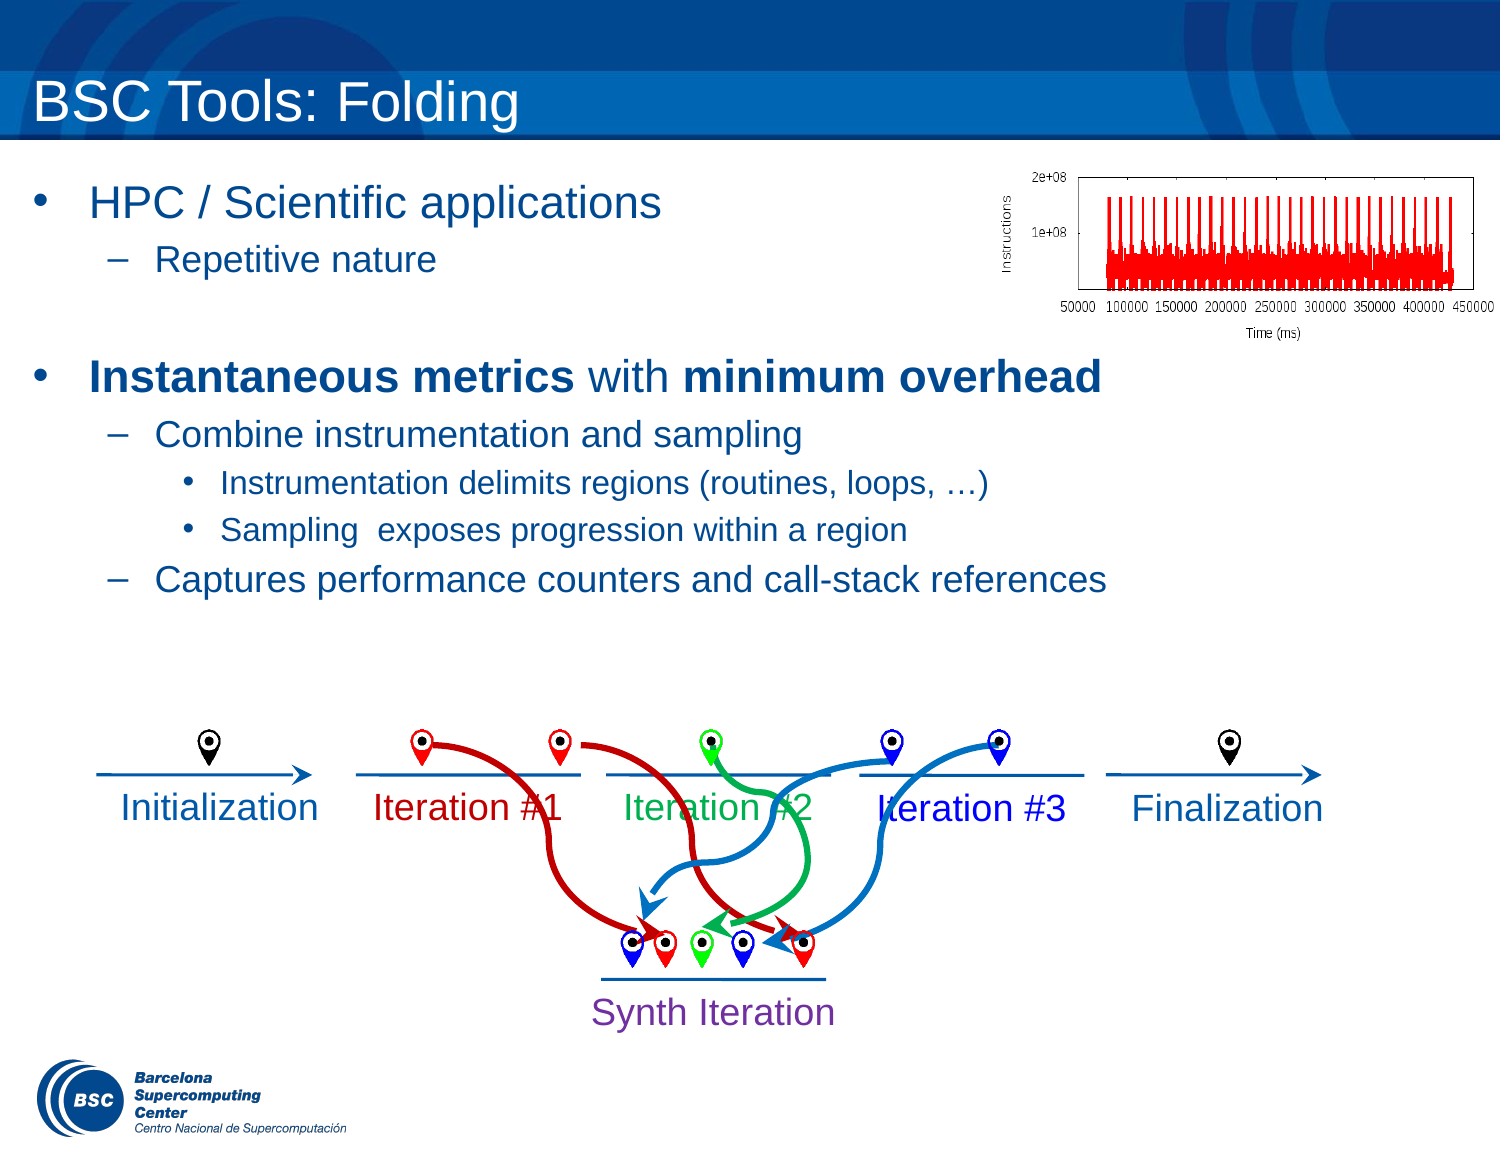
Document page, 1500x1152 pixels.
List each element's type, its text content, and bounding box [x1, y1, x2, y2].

picture [613, 930, 720, 968]
picture [980, 729, 1017, 766]
picture [541, 729, 578, 766]
text_box Iteration #2 [607, 775, 830, 838]
text_box Finalization [1116, 775, 1341, 839]
text_box Synth Iteration [575, 979, 852, 1042]
picture [1210, 729, 1248, 766]
picture [724, 930, 761, 968]
list HPC / Scientific applications Repetitive nature Instantaneous metrics with minimum overhead Combine instrumentation and sampling Instrumentation delimits regions (routines, loops, …) Sampling exposes progression within a region Captures performance counters and call-stack references [17, 164, 1483, 1036]
picture [190, 729, 227, 766]
title BSC Tools: Folding [17, 7, 1483, 141]
picture [692, 729, 729, 766]
picture [0, 0, 1500, 140]
text_box Initialization [105, 775, 335, 838]
picture [784, 930, 822, 968]
picture [996, 158, 1497, 346]
picture [403, 729, 440, 766]
text_box Iteration #1 [357, 775, 579, 838]
picture [37, 1059, 346, 1137]
text_box Iteration #3 [861, 775, 1083, 838]
picture [873, 729, 910, 766]
